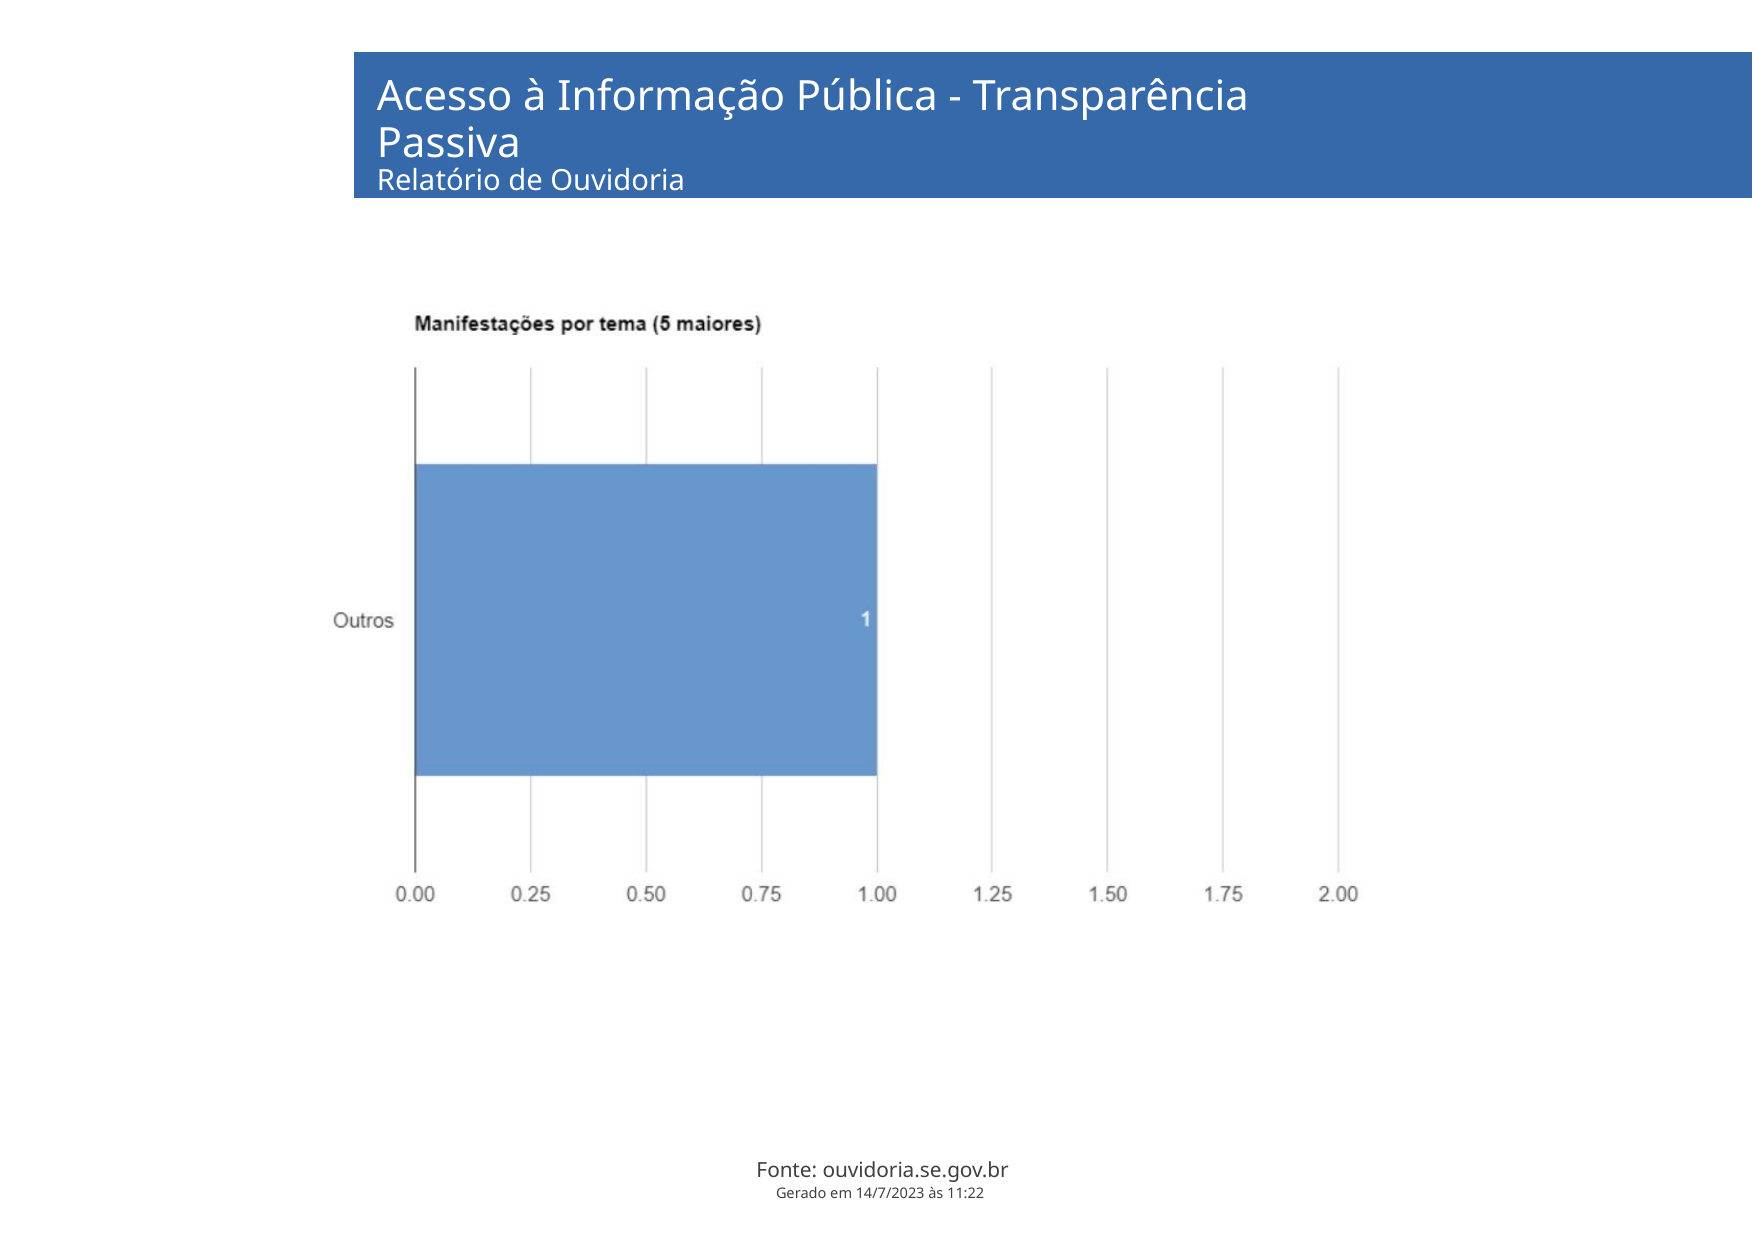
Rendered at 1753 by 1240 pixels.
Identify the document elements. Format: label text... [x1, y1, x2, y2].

text_box Fonte: ouvidoria.se.gov.br Gerado em 14/7/2023 às 11:22 [756, 1158, 1023, 1202]
text_box [354, 52, 1752, 198]
text_box [155, 211, 1599, 1028]
text_box Acesso à Informação Pública - Transparência Passiva Relatório de Ouvidoria SETUR - Abril a Abril de 2023 [376, 72, 1403, 228]
